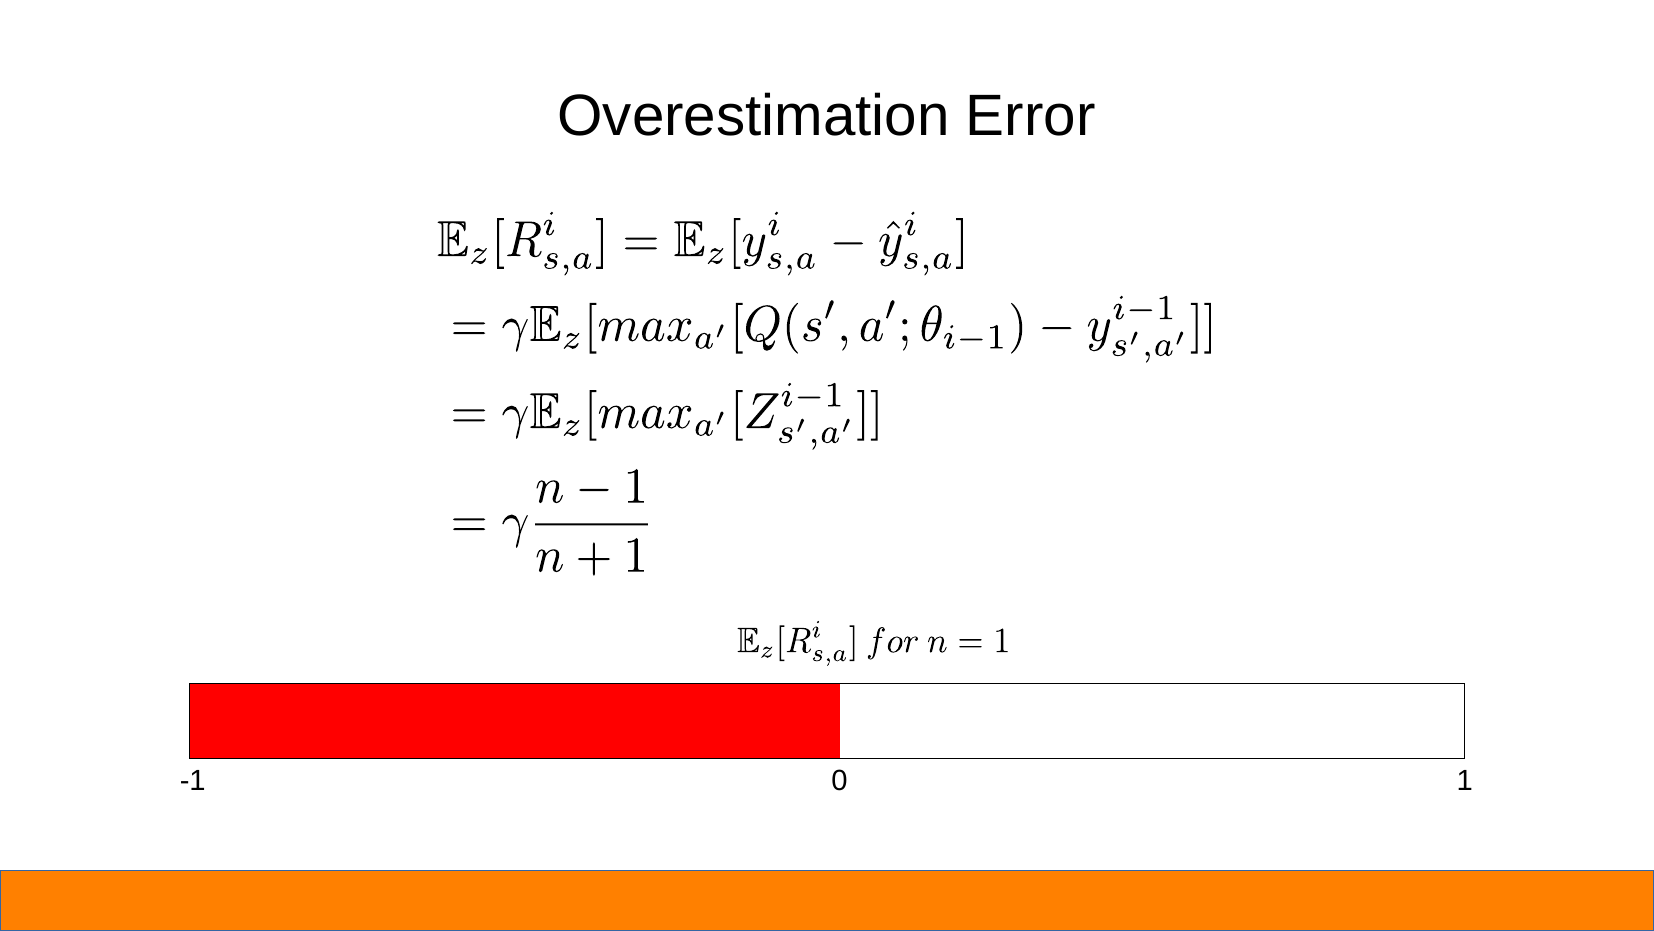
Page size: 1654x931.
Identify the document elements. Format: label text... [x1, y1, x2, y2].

text_box [0, 870, 1654, 931]
picture [737, 620, 1011, 666]
picture [436, 211, 1217, 576]
text_box -1 0 1 [165, 756, 1501, 837]
text_box [190, 684, 840, 758]
text_box Overestimation Error [199, 75, 1454, 166]
